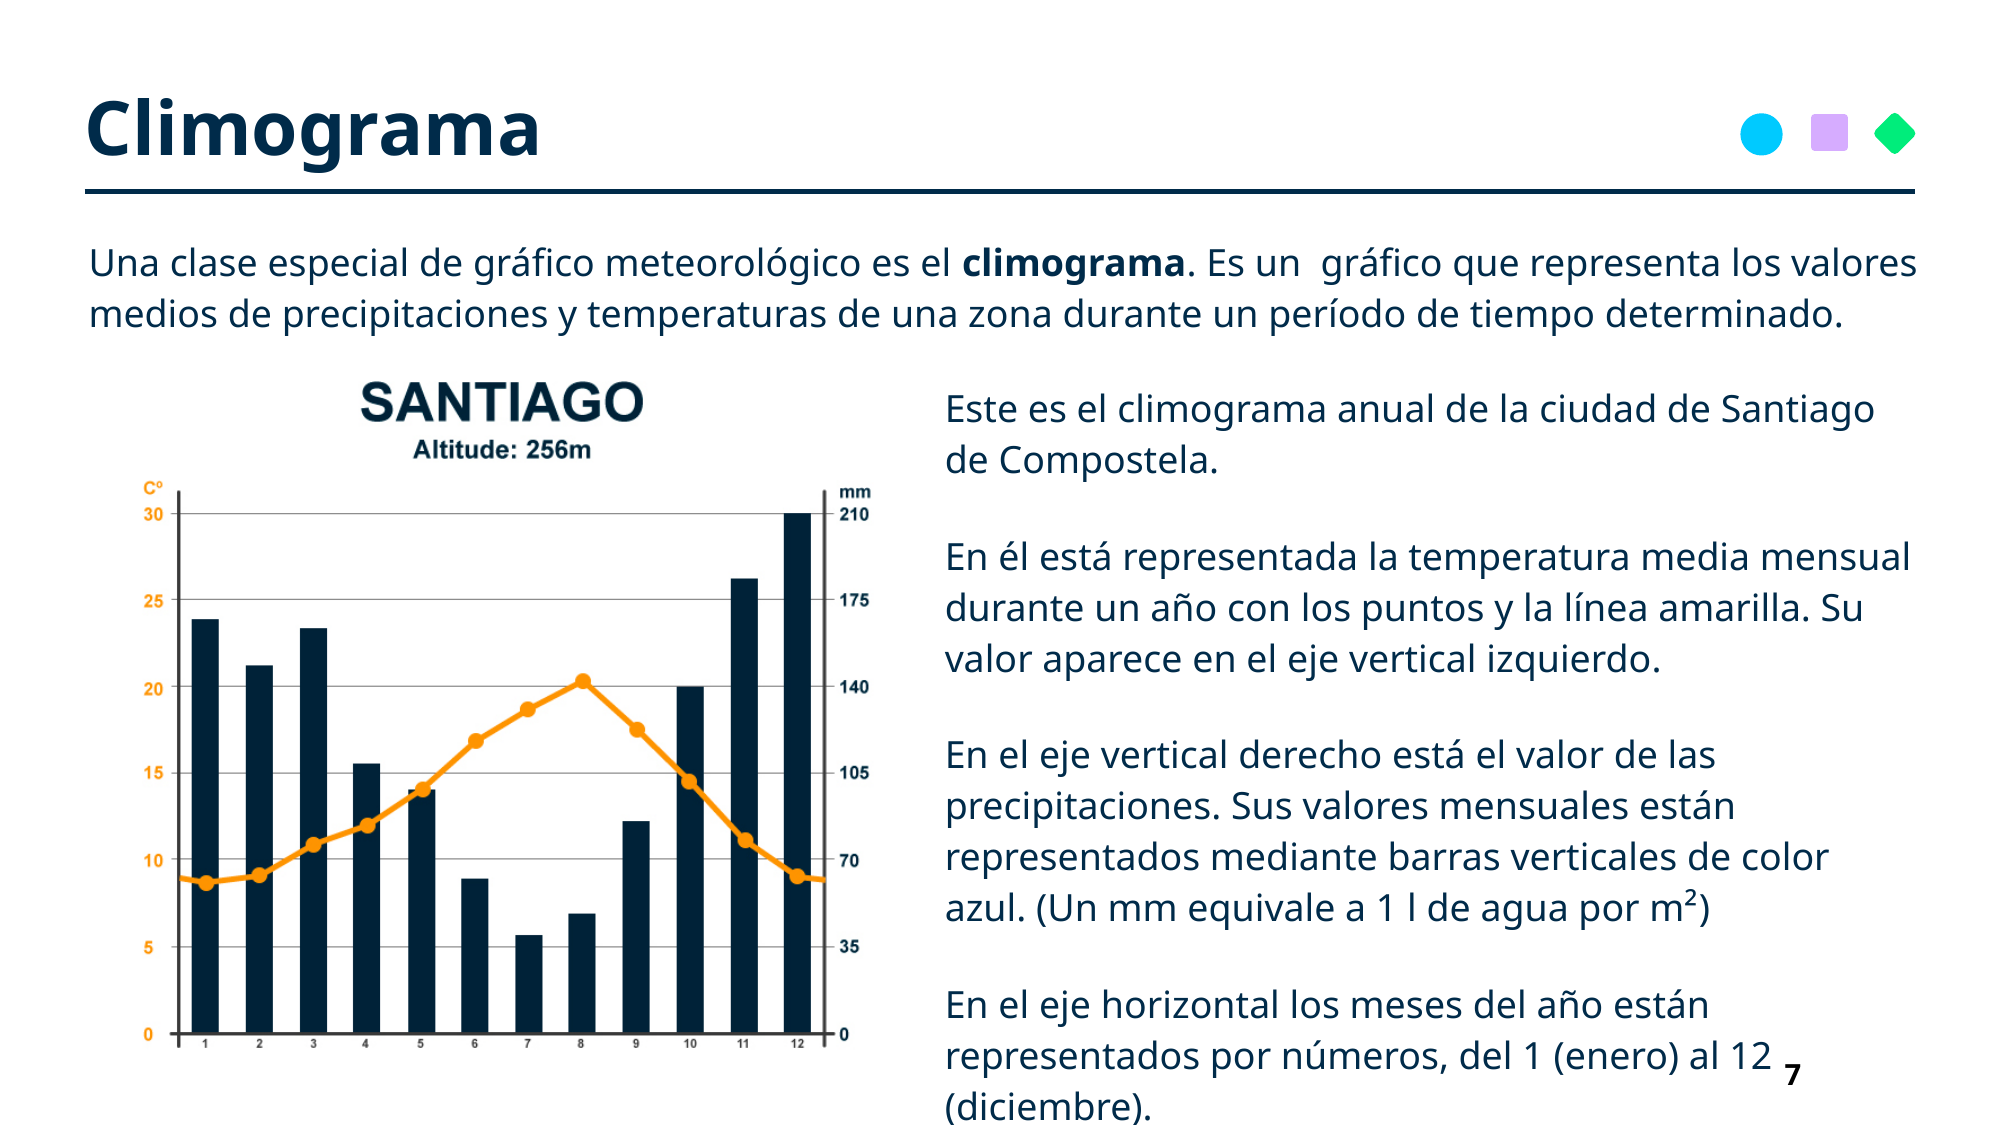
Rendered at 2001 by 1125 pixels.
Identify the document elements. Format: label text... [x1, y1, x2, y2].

text_box Este es el climograma anual de la ciudad de Santiago de Compostela. En él está representada la temperatura media mensual durante un año con los puntos y la línea amarilla. Su valor aparece en el eje vertical izquierdo. En el eje vertical derecho está el valor de las precipitaciones. Sus valores mensuales están representados mediante barras verticales de color azul. (Un mm equivale a 1 l de agua por m²) En el eje horizontal los meses del año están representados por números, del 1 (enero) al 12 (diciembre). [944, 382, 1920, 1034]
subtitle Una clase especial de gráfico meteorológico es el climograma. Es un gráfico que representa los valores medios de precipitaciones y temperaturas de una zona durante un período de tiempo determinado. [88, 236, 1920, 1004]
title Climograma [84, 29, 1601, 178]
picture [88, 336, 917, 1075]
